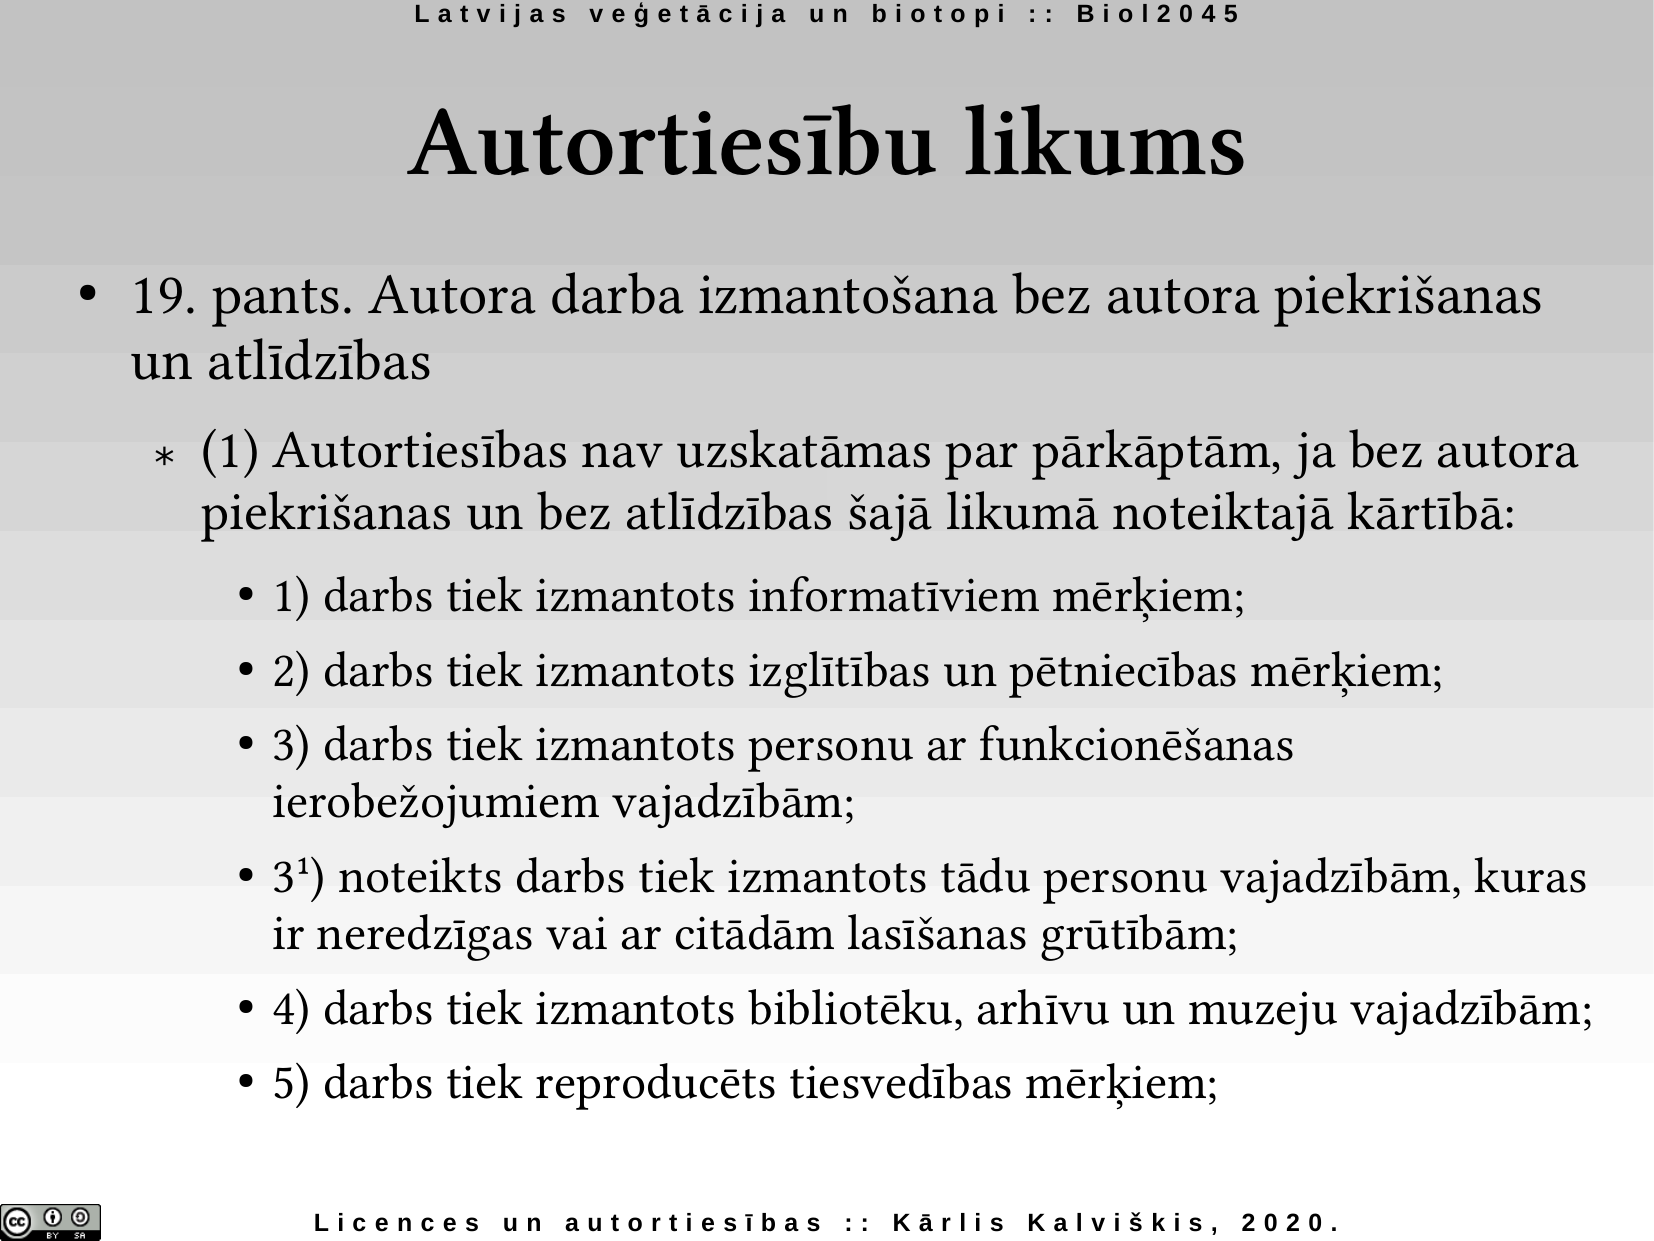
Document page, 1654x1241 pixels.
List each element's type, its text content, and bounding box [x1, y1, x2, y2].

list 19. pants. Autora darba izmantošana bez autora piekrišanas un atlīdzības (1) Autortiesības nav uzskatāmas par pārkāptām, ja bez autora piekrišanas un bez atlīdzības šajā likumā noteiktajā kārtībā: 1) darbs tiek izmantots informatīviem mērķiem; 2) darbs tiek izmantots izglītības un pētniecības mērķiem; 3) darbs tiek izmantots personu ar funkcionēšanas ierobežojumiem vajadzībām; 3¹) noteikts darbs tiek izmantots tādu personu vajadzībām, kuras ir neredzīgas vai ar citādām lasīšanas grūtībām; 4) darbs tiek izmantots bibliotēku, arhīvu un muzeju vajadzībām; 5) darbs tiek reproducēts tiesvedības mērķiem; [59, 261, 1596, 1112]
title Autortiesību likums [59, 37, 1596, 246]
picture [0, 0, 1654, 1241]
